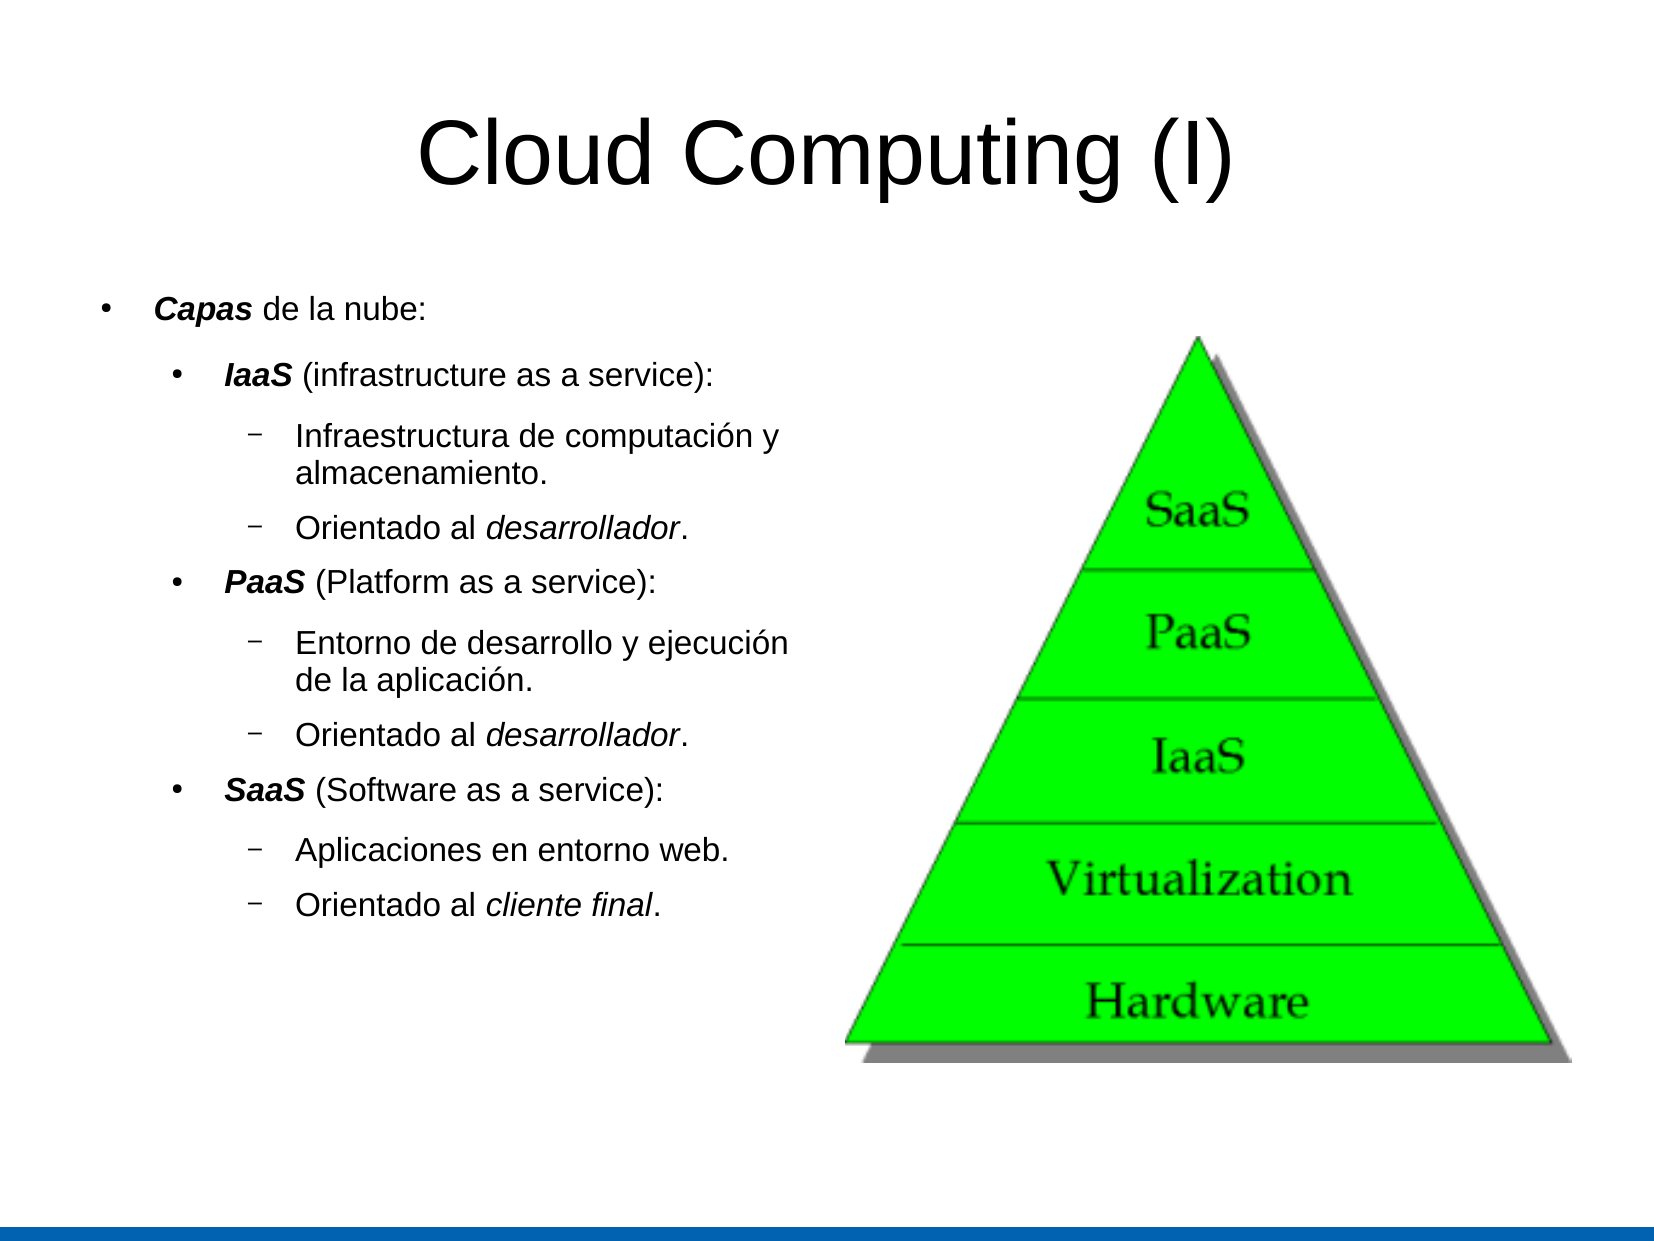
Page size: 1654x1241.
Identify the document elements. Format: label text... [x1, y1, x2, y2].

title Cloud Computing (I) [82, 49, 1571, 257]
picture [845, 336, 1572, 1063]
list Capas de la nube: IaaS (infrastructure as a service): Infraestructura de computación y almacenamiento. Orientado al desarrollador. PaaS (Platform as a service): Entorno de desarrollo y ejecución de la aplicación. Orientado al desarrollador. SaaS (Software as a service): Aplicaciones en entorno web. Orientado al cliente final. [82, 290, 809, 1109]
